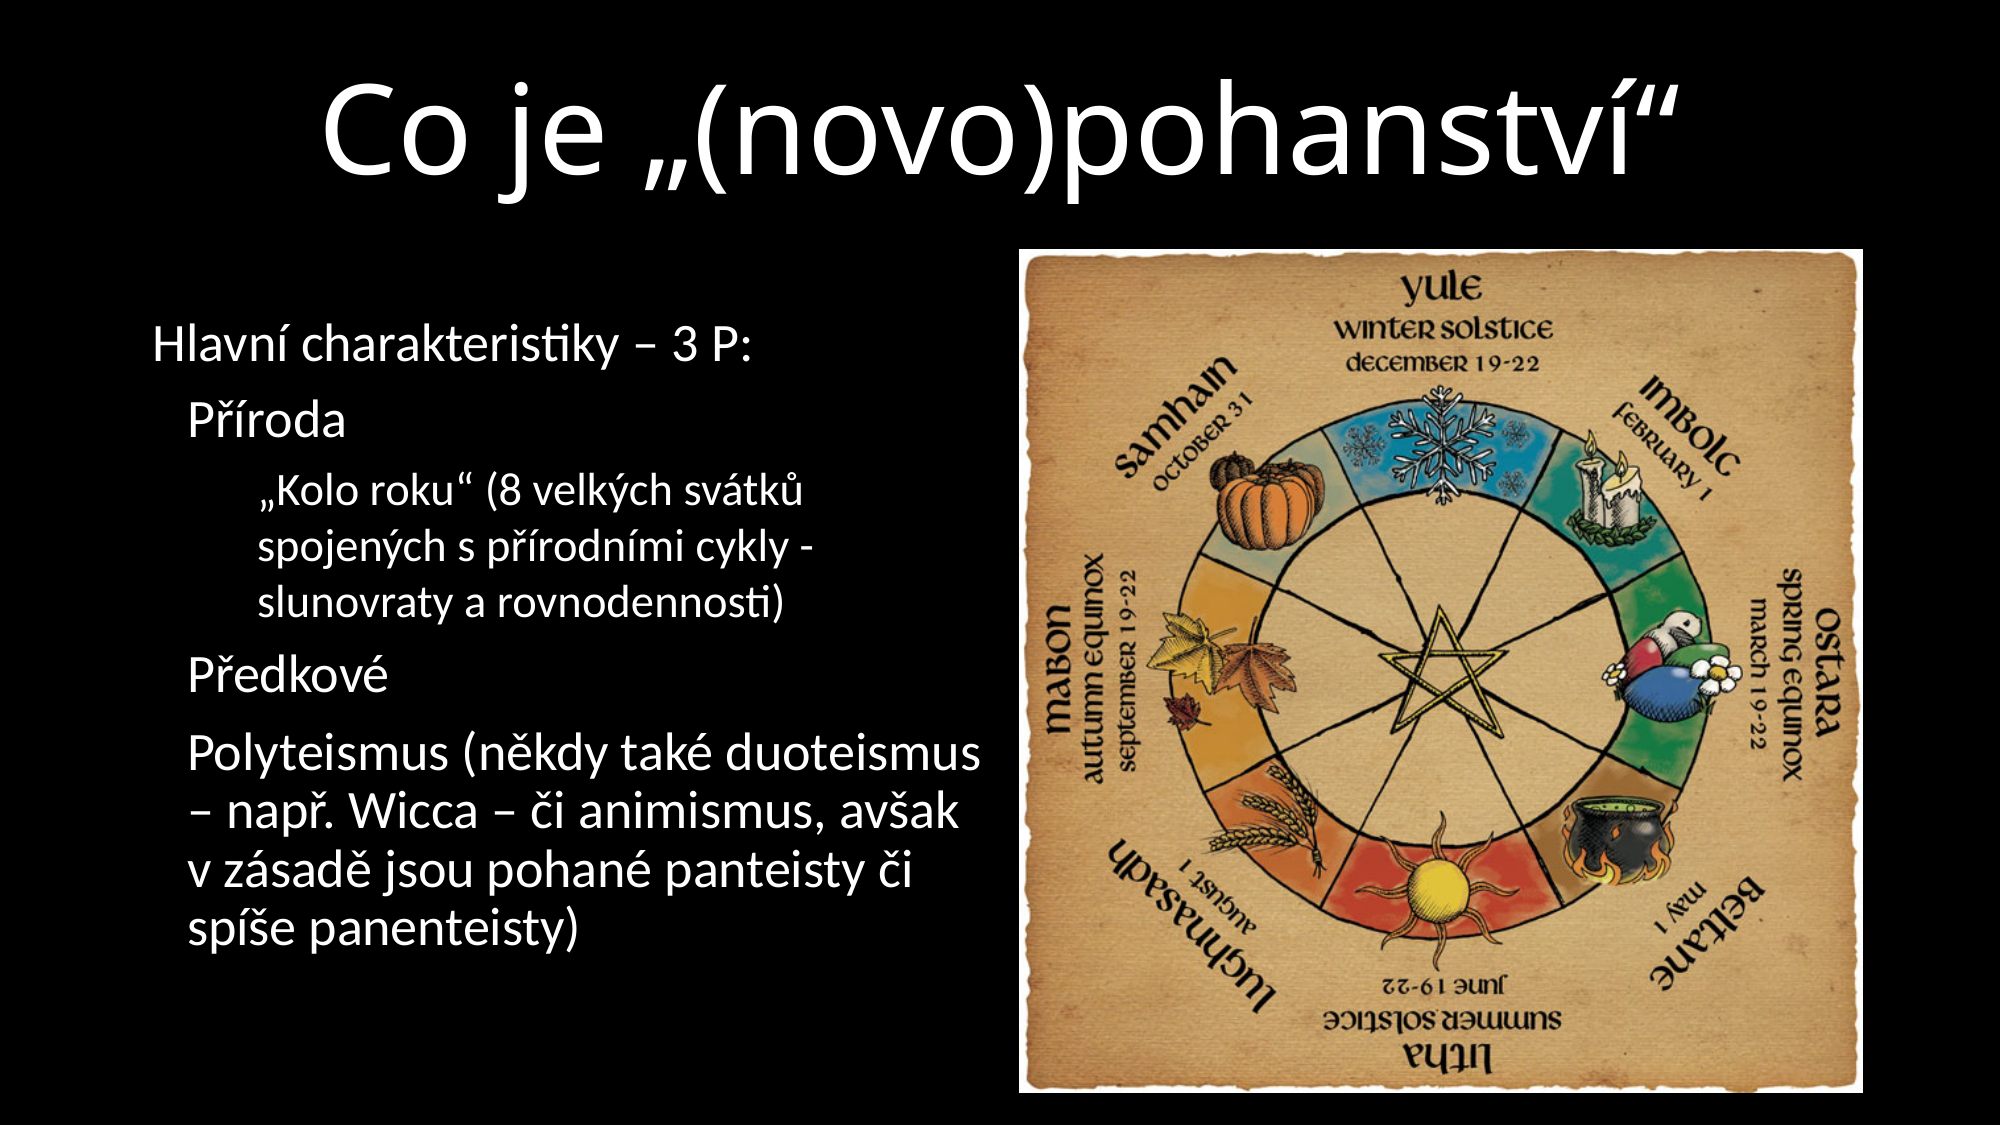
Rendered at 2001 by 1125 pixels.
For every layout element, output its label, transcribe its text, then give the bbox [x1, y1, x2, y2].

picture [1019, 249, 1863, 1093]
text_box Co je „(novo)pohanství“ [137, 0, 1863, 250]
list Hlavní charakteristiky – 3 P: Příroda „Kolo roku“ (8 velkých svátků spojených s přírodními cykly - slunovraty a rovnodennosti) Předkové Polyteismus (někdy také duoteismus – např. Wicca – či animismus, avšak v zásadě jsou pohané panteisty či spíše panenteisty) [137, 299, 1007, 1014]
